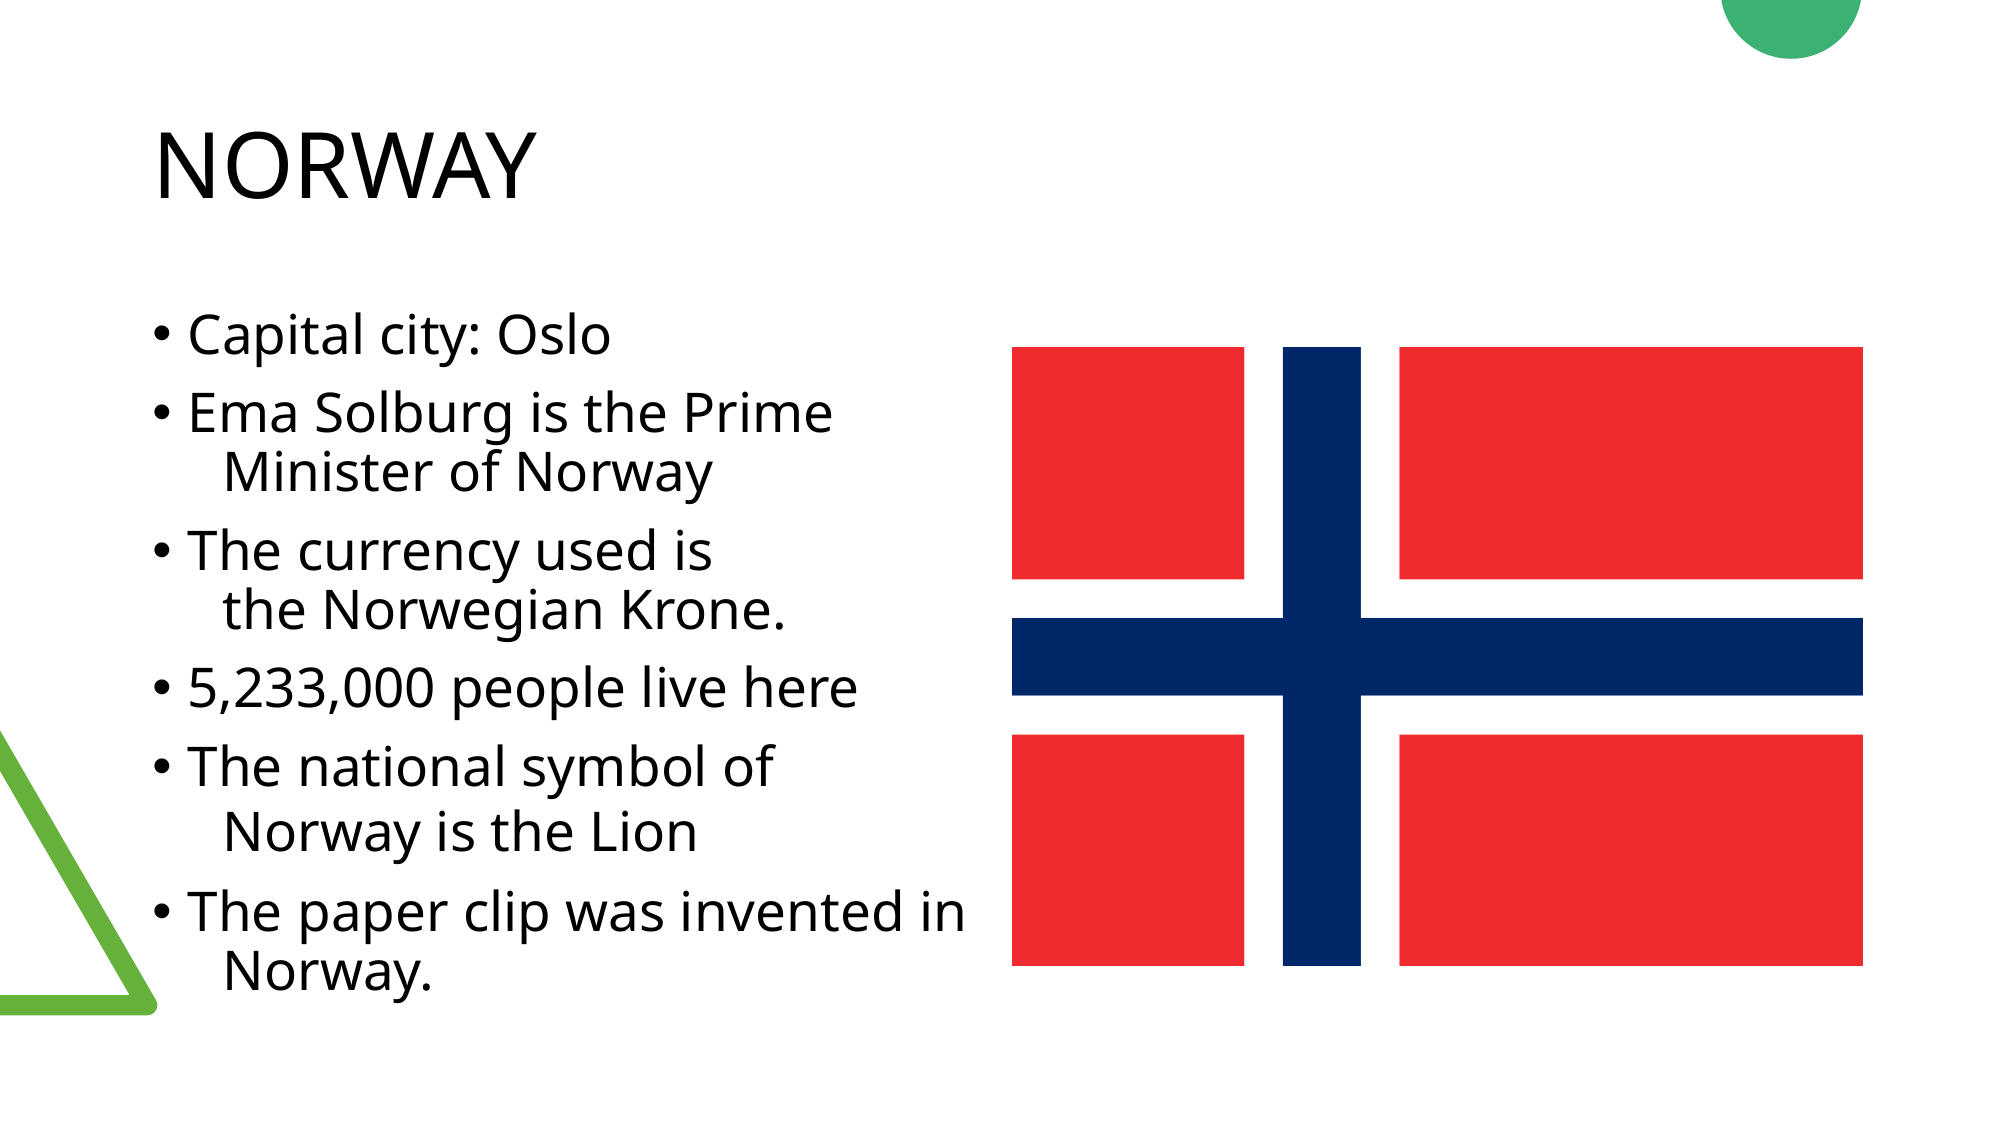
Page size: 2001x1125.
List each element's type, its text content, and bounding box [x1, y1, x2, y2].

picture [1012, 347, 1863, 966]
title NORWAY [137, 59, 1863, 278]
list Capital city: Oslo Ema Solburg is the Prime Minister of Norway The currency used is the Norwegian Krone. 5,233,000 people live here The national symbol of Norway is the Lion The paper clip was invented in Norway. [137, 299, 988, 1014]
